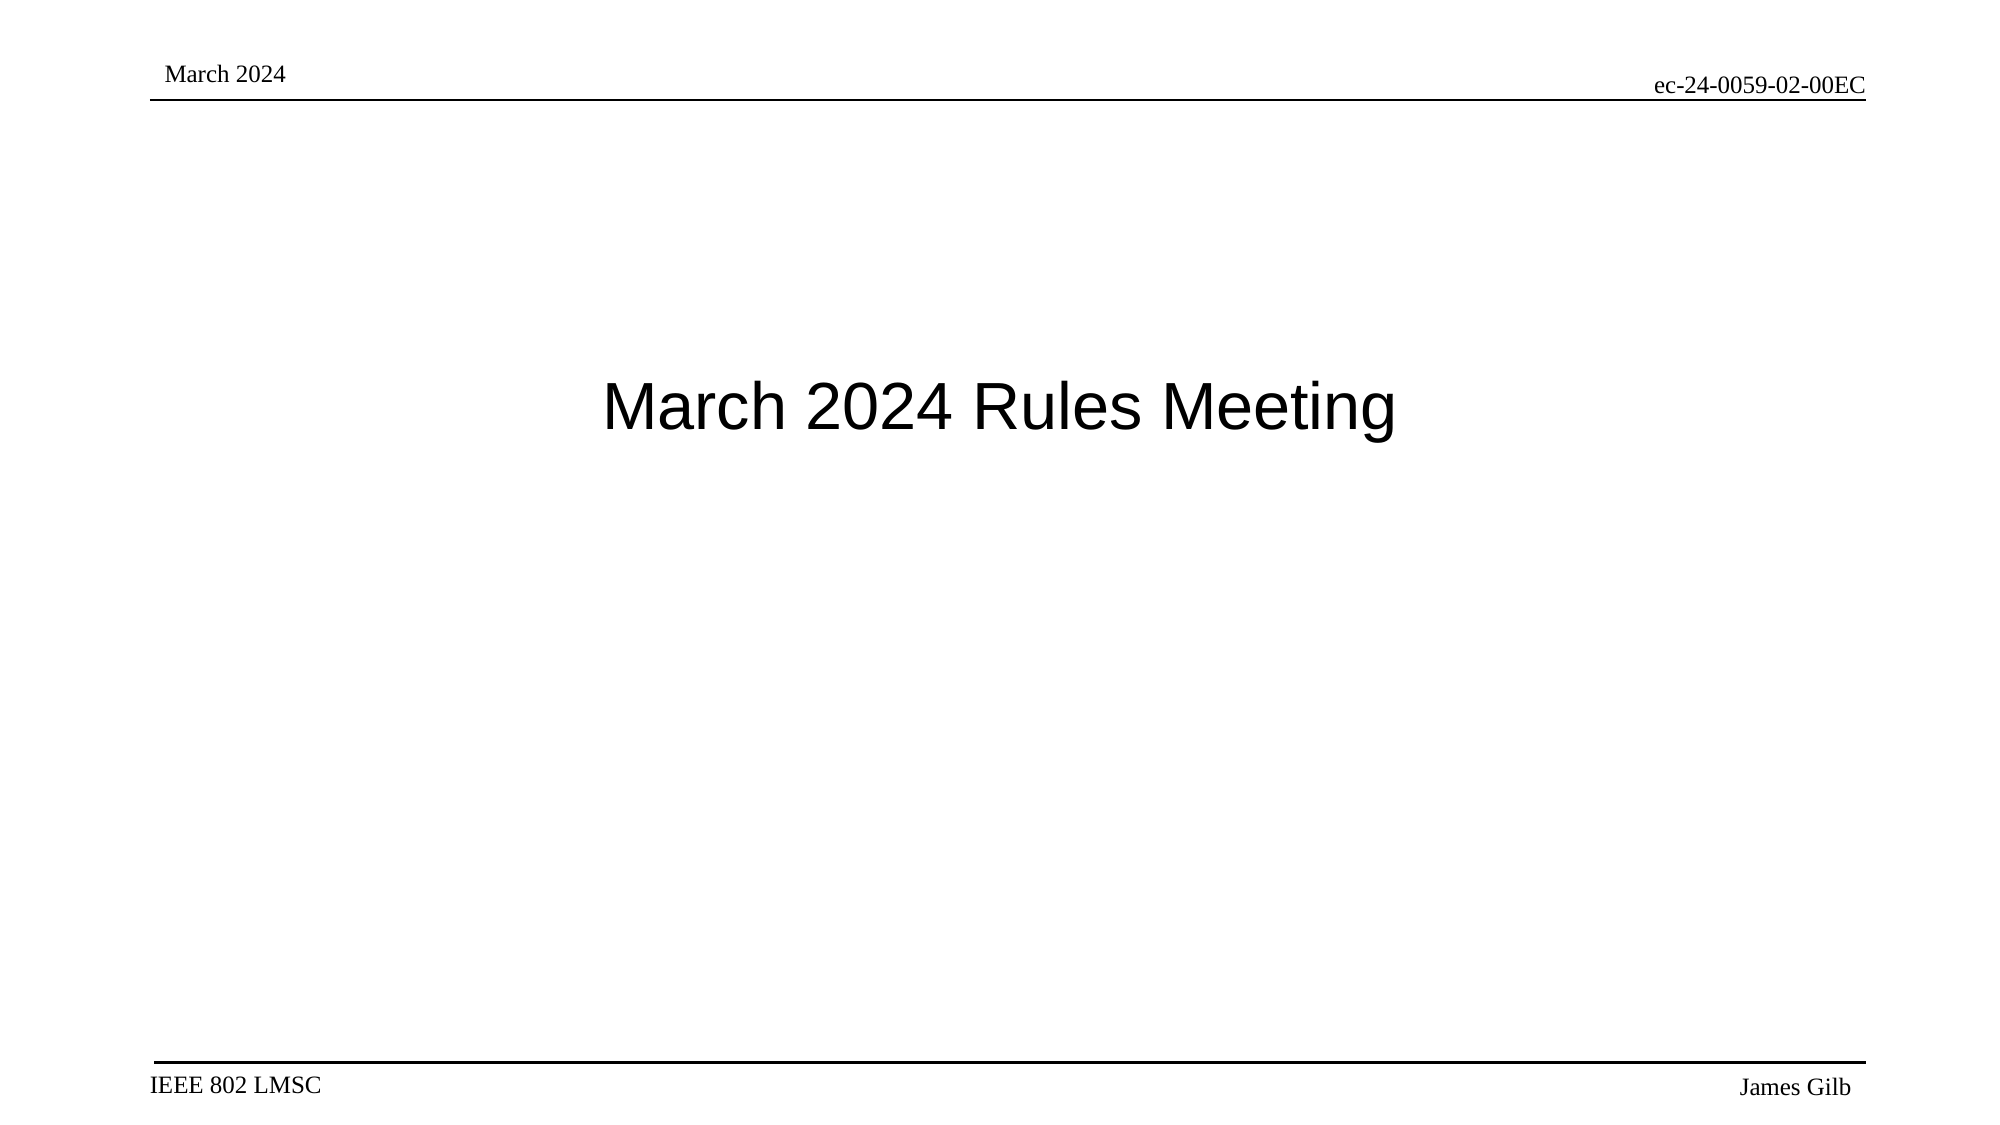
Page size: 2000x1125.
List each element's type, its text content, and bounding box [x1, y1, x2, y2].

subtitle March 2024 Rules Meeting [125, 112, 1876, 693]
